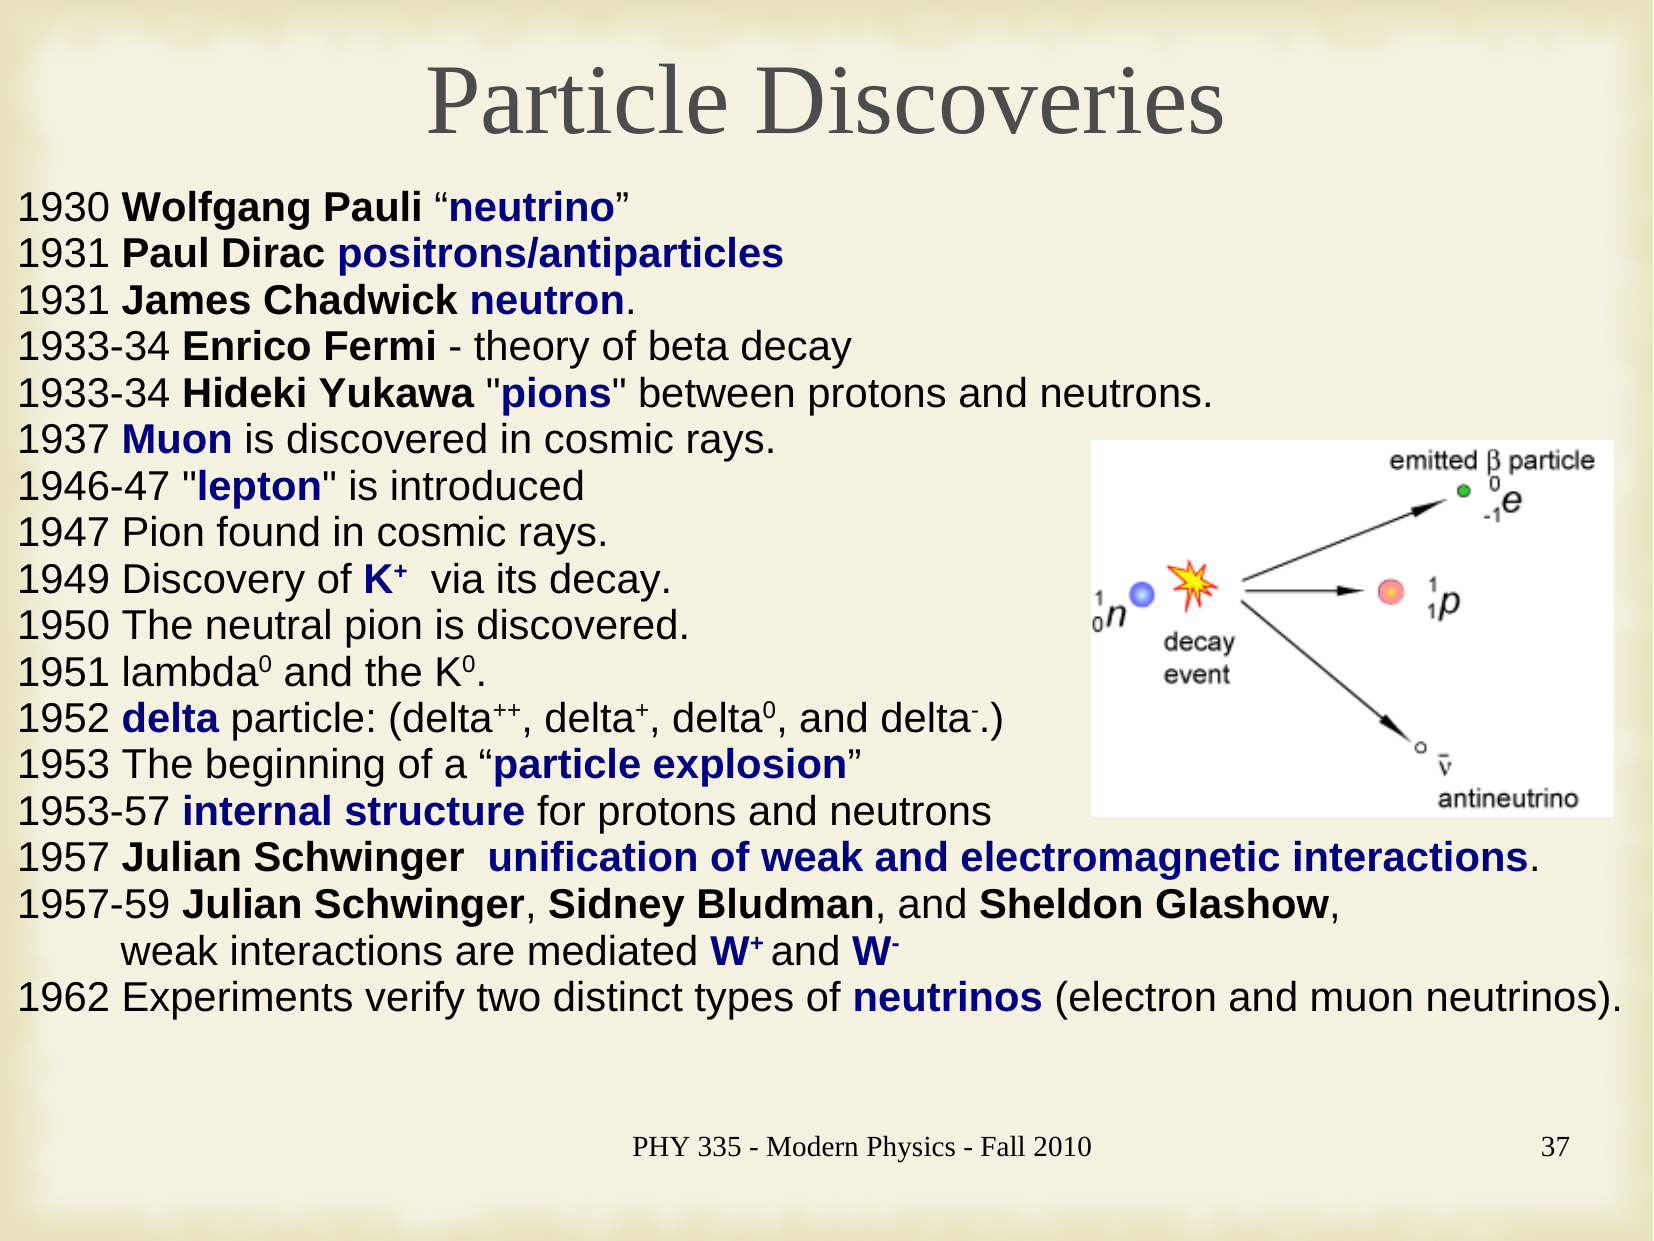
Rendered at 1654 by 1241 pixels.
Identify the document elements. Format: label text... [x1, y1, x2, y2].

text_box 1930 Wolfgang Pauli “neutrino” 1931 Paul Dirac positrons/antiparticles 1931 James Chadwick neutron. 1933-34 Enrico Fermi - theory of beta decay 1933-34 Hideki Yukawa "pions" between protons and neutrons. 1937 Muon is discovered in cosmic rays. 1946-47 "lepton" is introduced 1947 Pion found in cosmic rays. 1949 Discovery of K+ via its decay. 1950 The neutral pion is discovered. 1951 lambda0 and the K0. 1952 delta particle: (delta++, delta+, delta0, and delta-.) 1953 The beginning of a “particle explosion” 1953-57 internal structure for protons and neutrons 1957 Julian Schwinger unification of weak and electromagnetic interactions. 1957-59 Julian Schwinger, Sidney Bludman, and Sheldon Glashow, weak interactions are mediated W+ and W- 1962 Experiments verify two distinct types of neutrinos (electron and muon neutrinos). [2, 176, 1653, 1100]
picture [1091, 440, 1614, 818]
title Particle Discoveries [82, 3, 1571, 176]
picture [0, 0, 1653, 1241]
